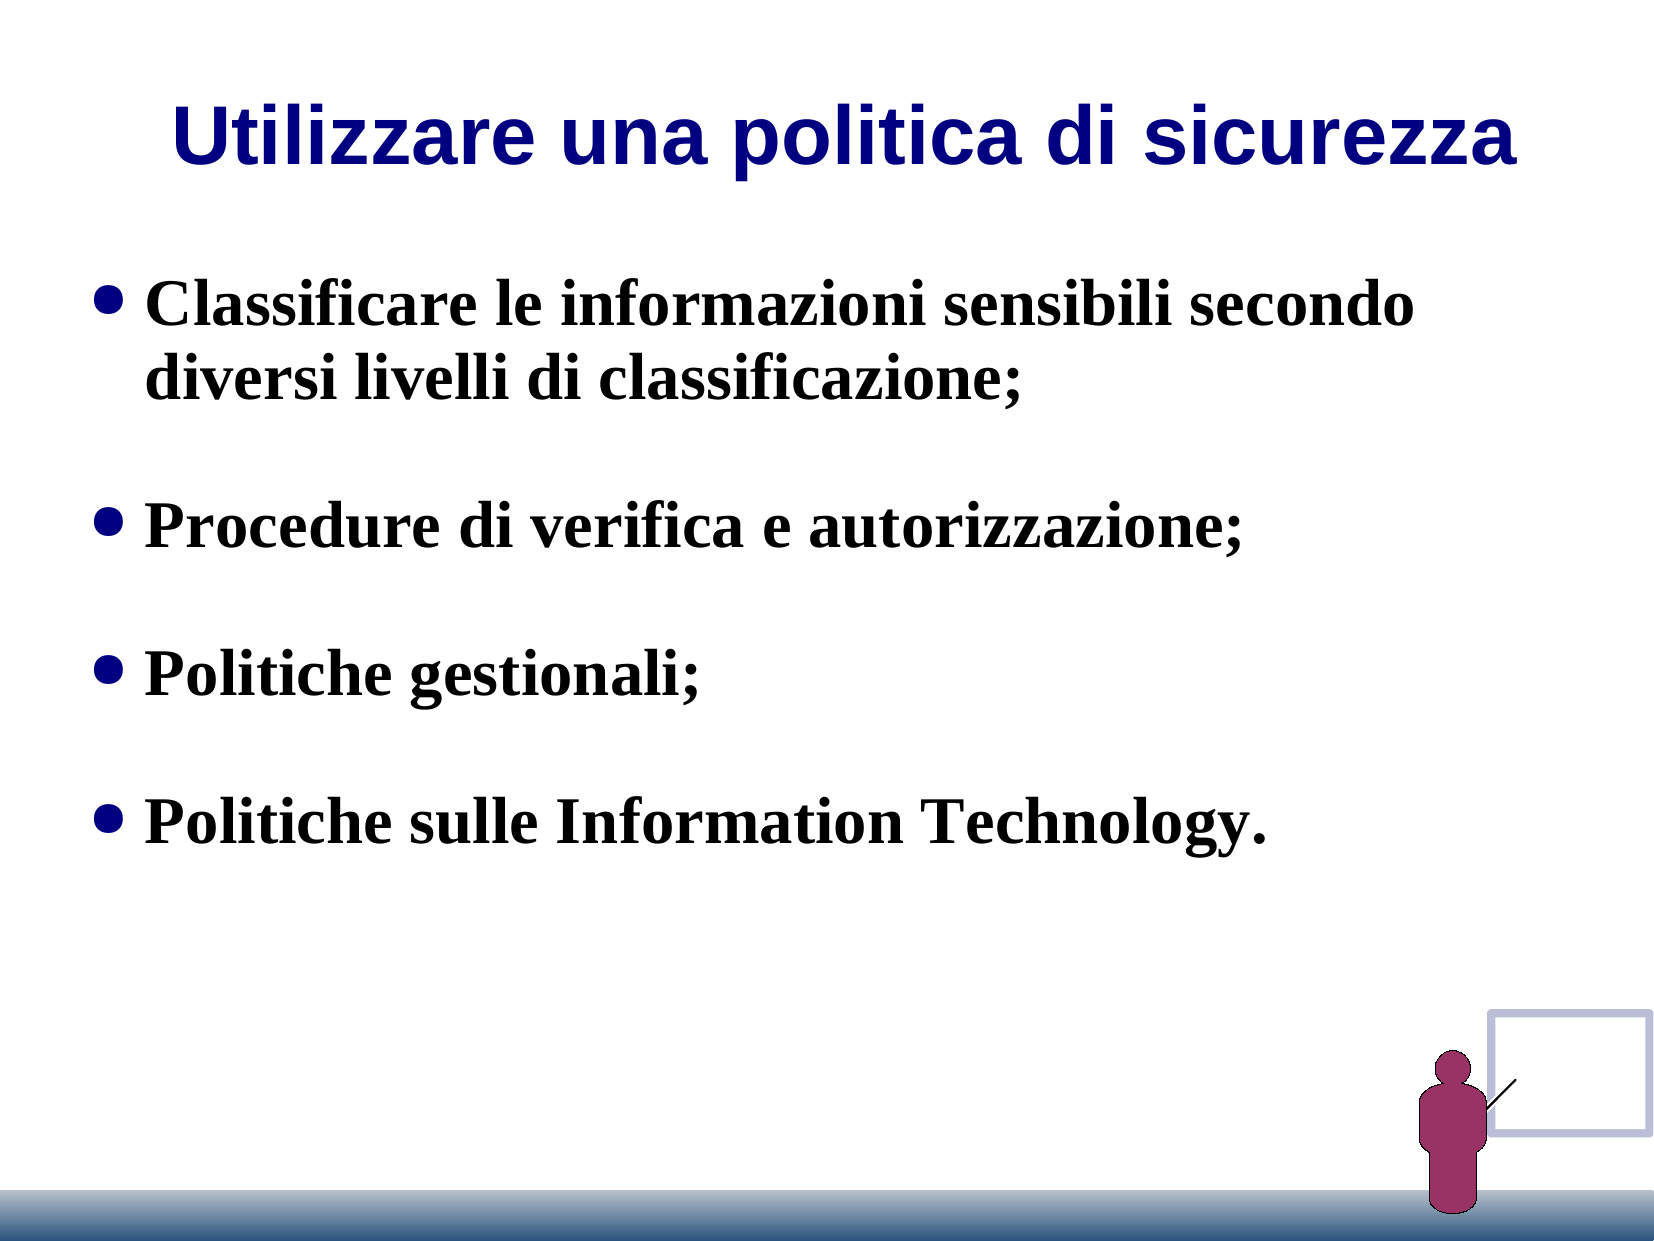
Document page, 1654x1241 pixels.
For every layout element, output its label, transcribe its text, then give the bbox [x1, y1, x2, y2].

list Classificare le informazioni sensibili secondo diversi livelli di classificazione; Procedure di verifica e autorizzazione; Politiche gestionali; Politiche sulle Information Technology. [88, 265, 1595, 1215]
title Utilizzare una politica di sicurezza [156, 89, 1534, 183]
